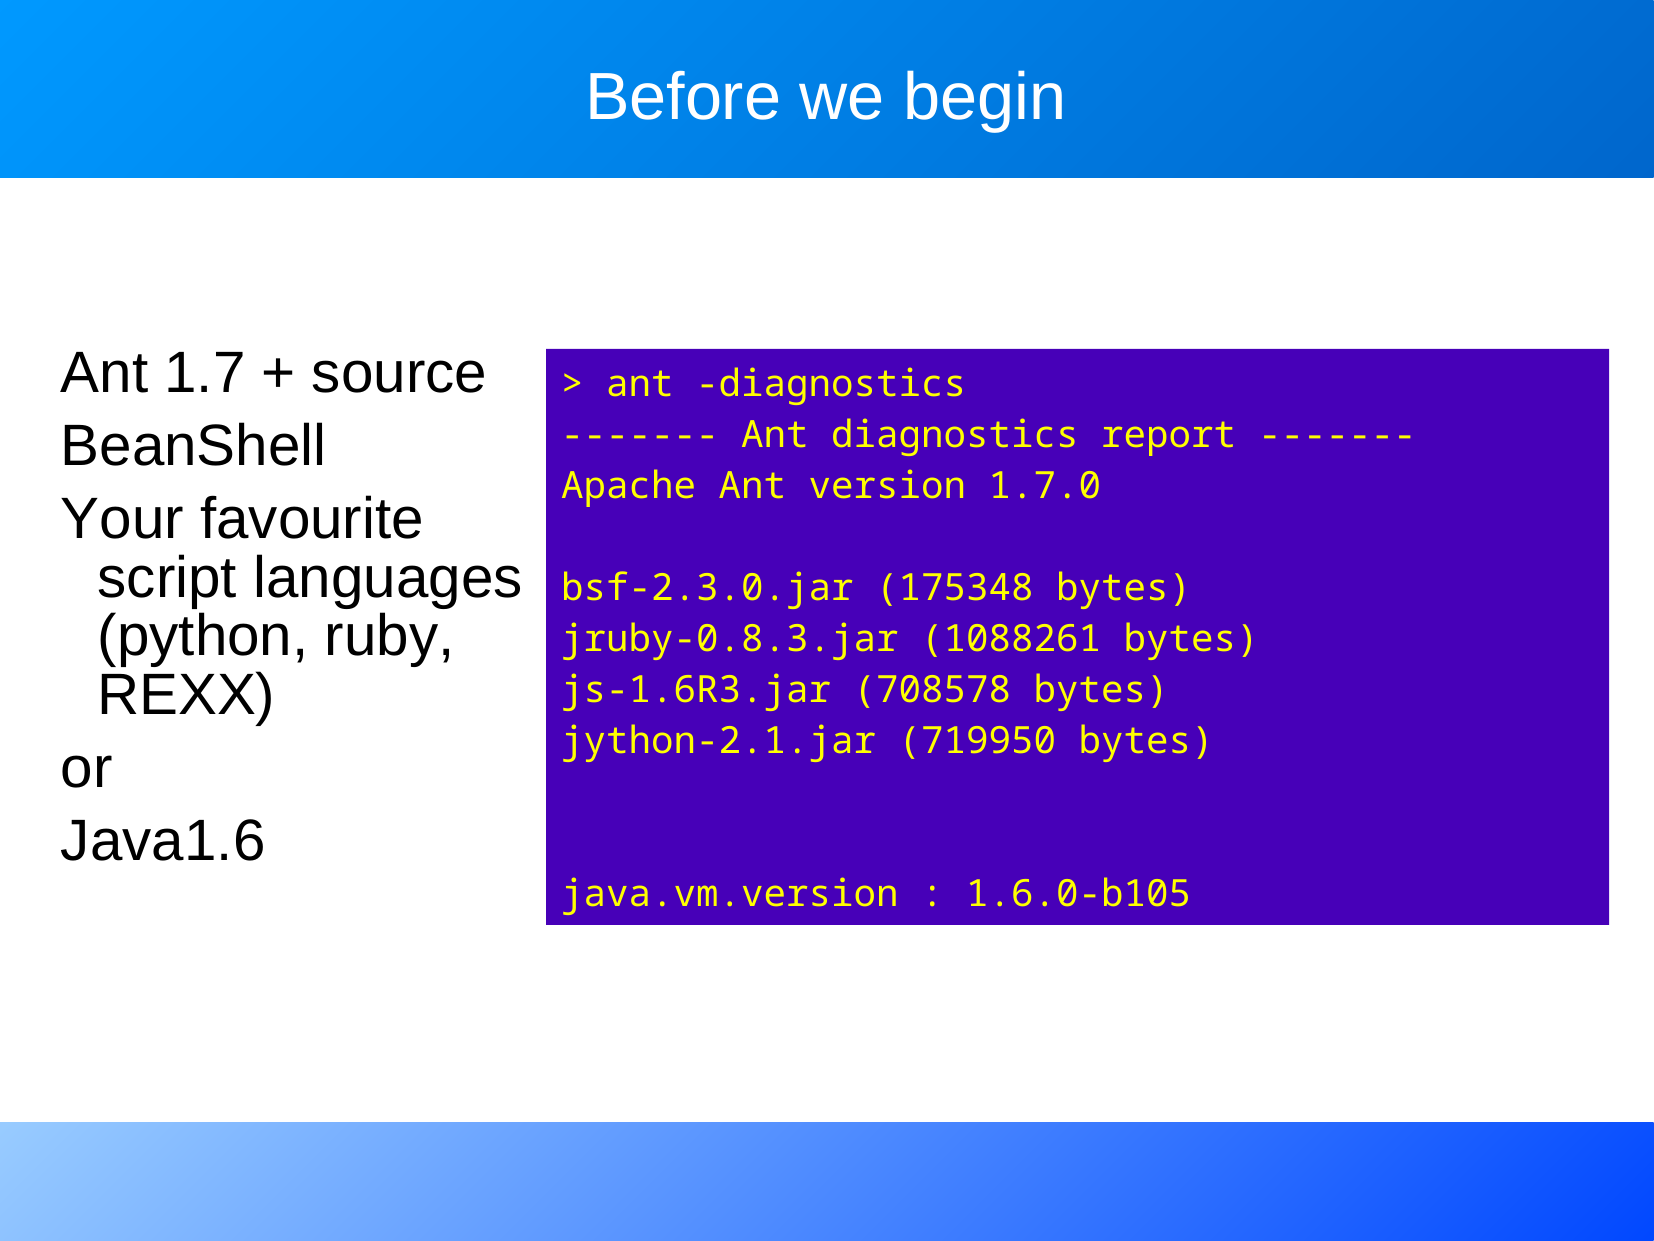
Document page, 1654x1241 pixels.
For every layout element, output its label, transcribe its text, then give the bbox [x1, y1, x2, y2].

title Before we begin [162, 59, 1489, 148]
list Ant 1.7 + source BeanShell Your favourite script languages (python, ruby, REXX) or Java1.6 [60, 346, 560, 1093]
text_box > ant -diagnostics ------- Ant diagnostics report ------- Apache Ant version 1.7.0 bsf-2.3.0.jar (175348 bytes) jruby-0.8.3.jar (1088261 bytes) js-1.6R3.jar (708578 bytes) jython-2.1.jar (719950 bytes) java.vm.version : 1.6.0-b105 [546, 386, 1610, 888]
